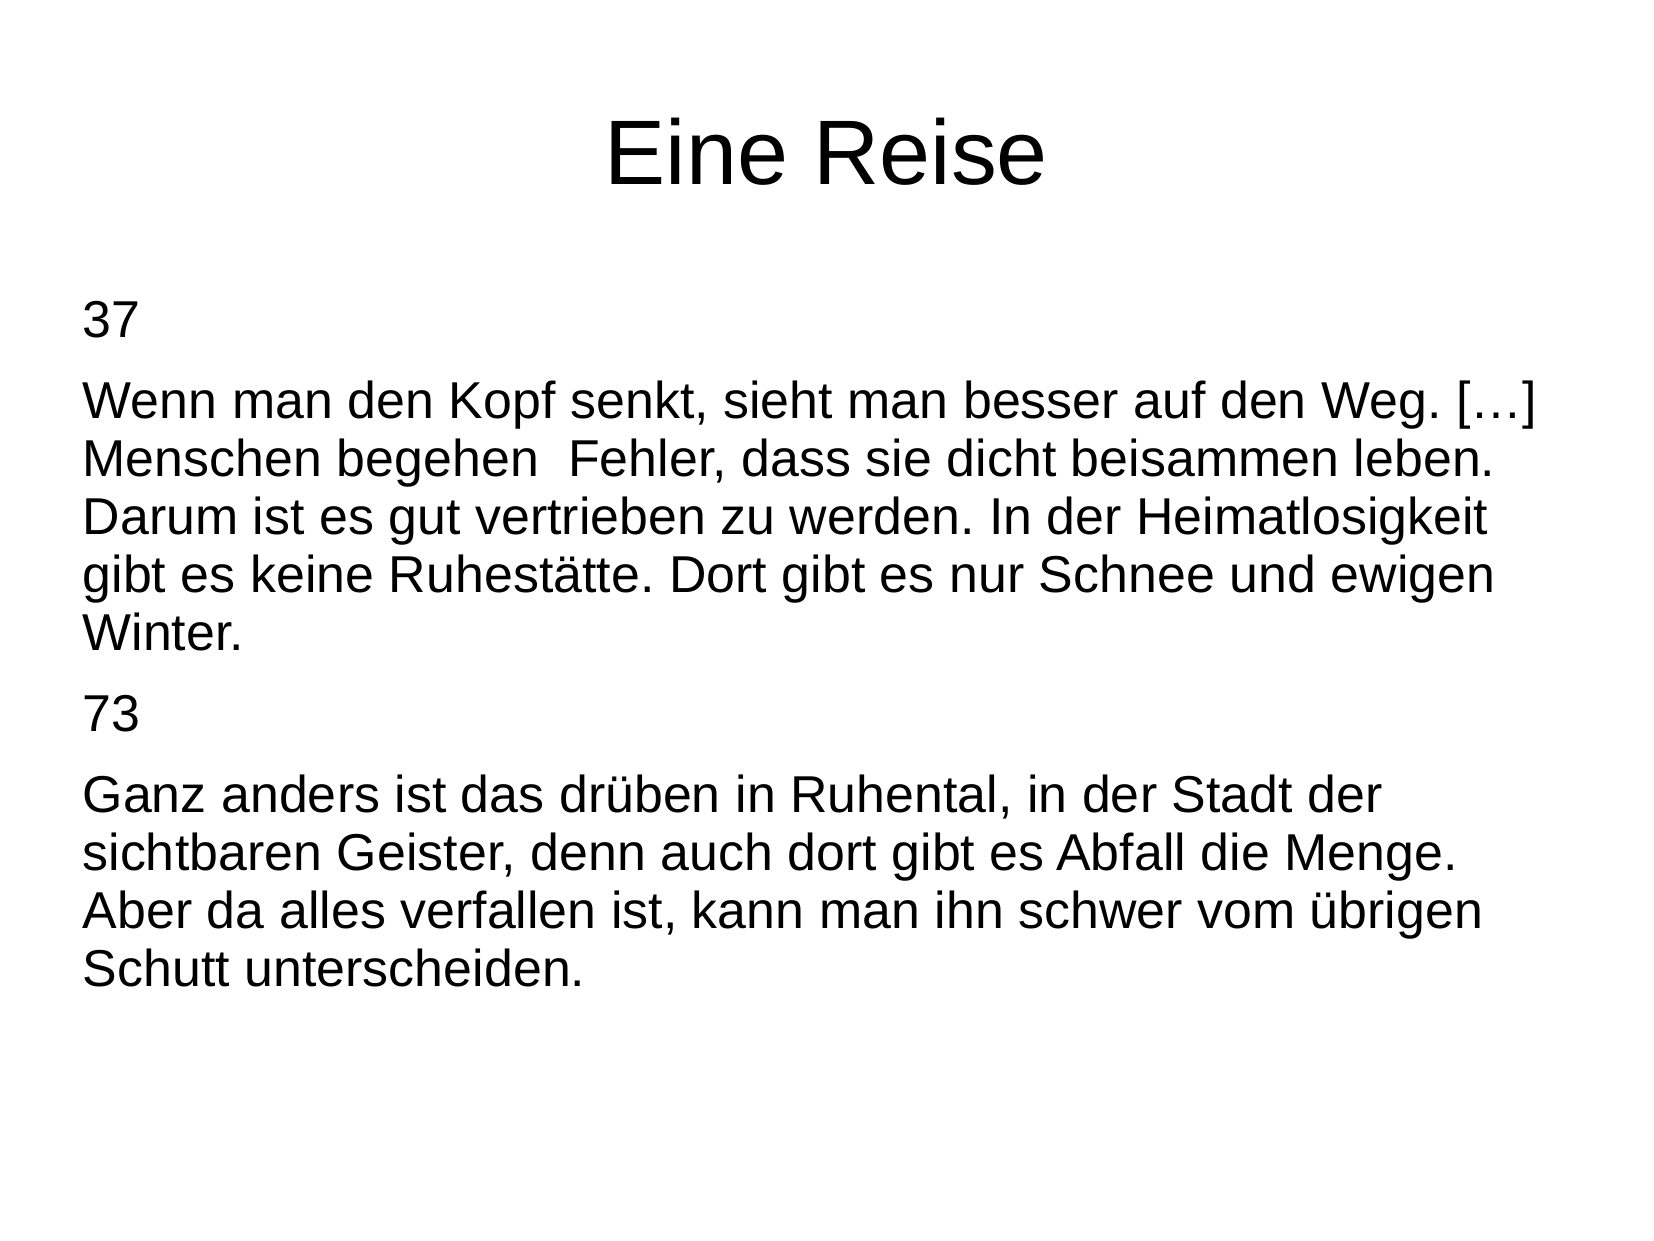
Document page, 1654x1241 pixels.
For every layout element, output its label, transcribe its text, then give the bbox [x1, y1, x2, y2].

title Eine Reise [82, 49, 1571, 257]
list 37 Wenn man den Kopf senkt, sieht man besser auf den Weg. […] Menschen begehen Fehler, dass sie dicht beisammen leben. Darum ist es gut vertrieben zu werden. In der Heimatlosigkeit gibt es keine Ruhestätte. Dort gibt es nur Schnee und ewigen Winter. 73 Ganz anders ist das drüben in Ruhental, in der Stadt der sichtbaren Geister, denn auch dort gibt es Abfall die Menge. Aber da alles verfallen ist, kann man ihn schwer vom übrigen Schutt unterscheiden. [82, 290, 1571, 1010]
